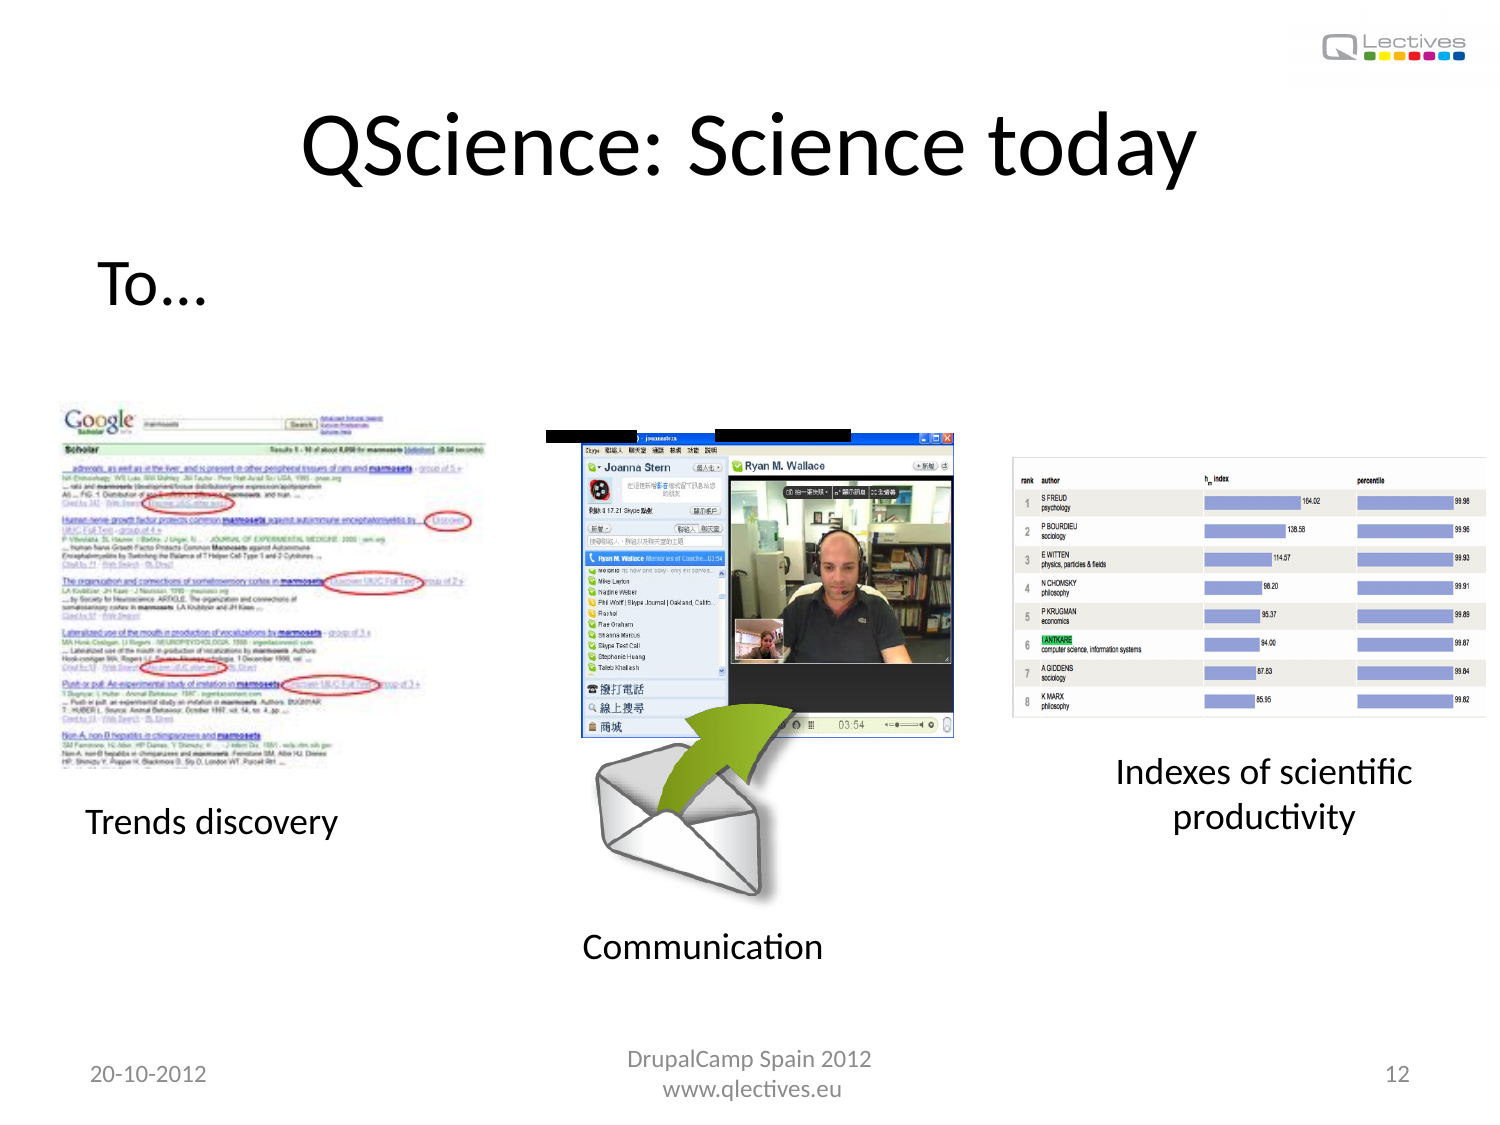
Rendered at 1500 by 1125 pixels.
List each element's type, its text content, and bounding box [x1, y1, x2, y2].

picture [1288, 9, 1500, 90]
text_box To... [47, 248, 342, 341]
text_box Trends discovery [70, 789, 415, 850]
text_box [546, 430, 637, 443]
text_box Indexes of scientific productivity [1063, 739, 1465, 845]
text_box [715, 429, 851, 442]
picture [1012, 457, 1486, 718]
text_box 20-10-2012 [74, 1042, 425, 1103]
text_box Communication [567, 914, 894, 975]
text_box QScience: Science today [75, 45, 1425, 233]
picture [581, 433, 954, 915]
picture [59, 401, 486, 769]
text_box <number> [1074, 1042, 1425, 1103]
text_box DrupalCamp Spain 2012 www.qlectives.eu [512, 1042, 988, 1103]
